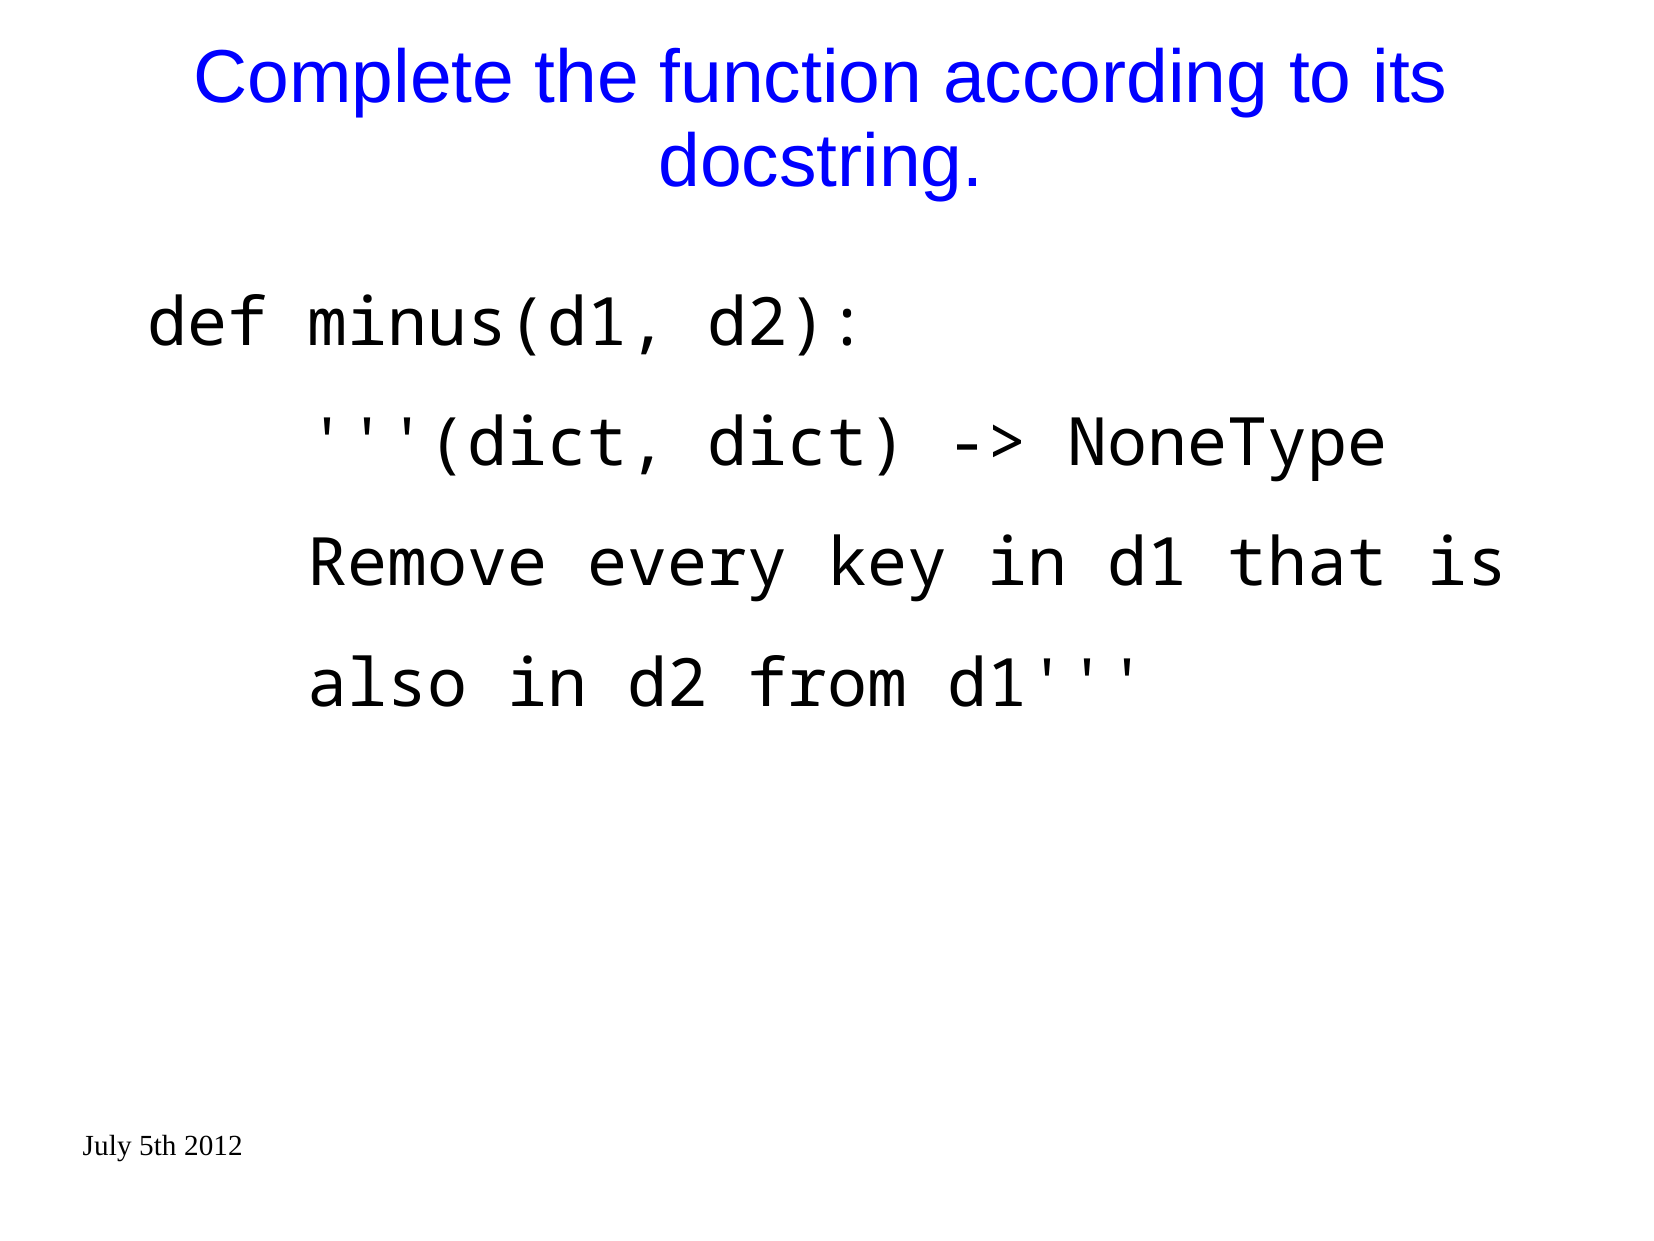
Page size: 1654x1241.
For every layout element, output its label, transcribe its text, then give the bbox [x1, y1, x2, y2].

title Complete the function according to its docstring. [76, 33, 1565, 202]
list def minus(d1, d2): '''(dict, dict) -> NoneType Remove every key in d1 that is also in d2 from d1''' [76, 274, 1565, 1093]
